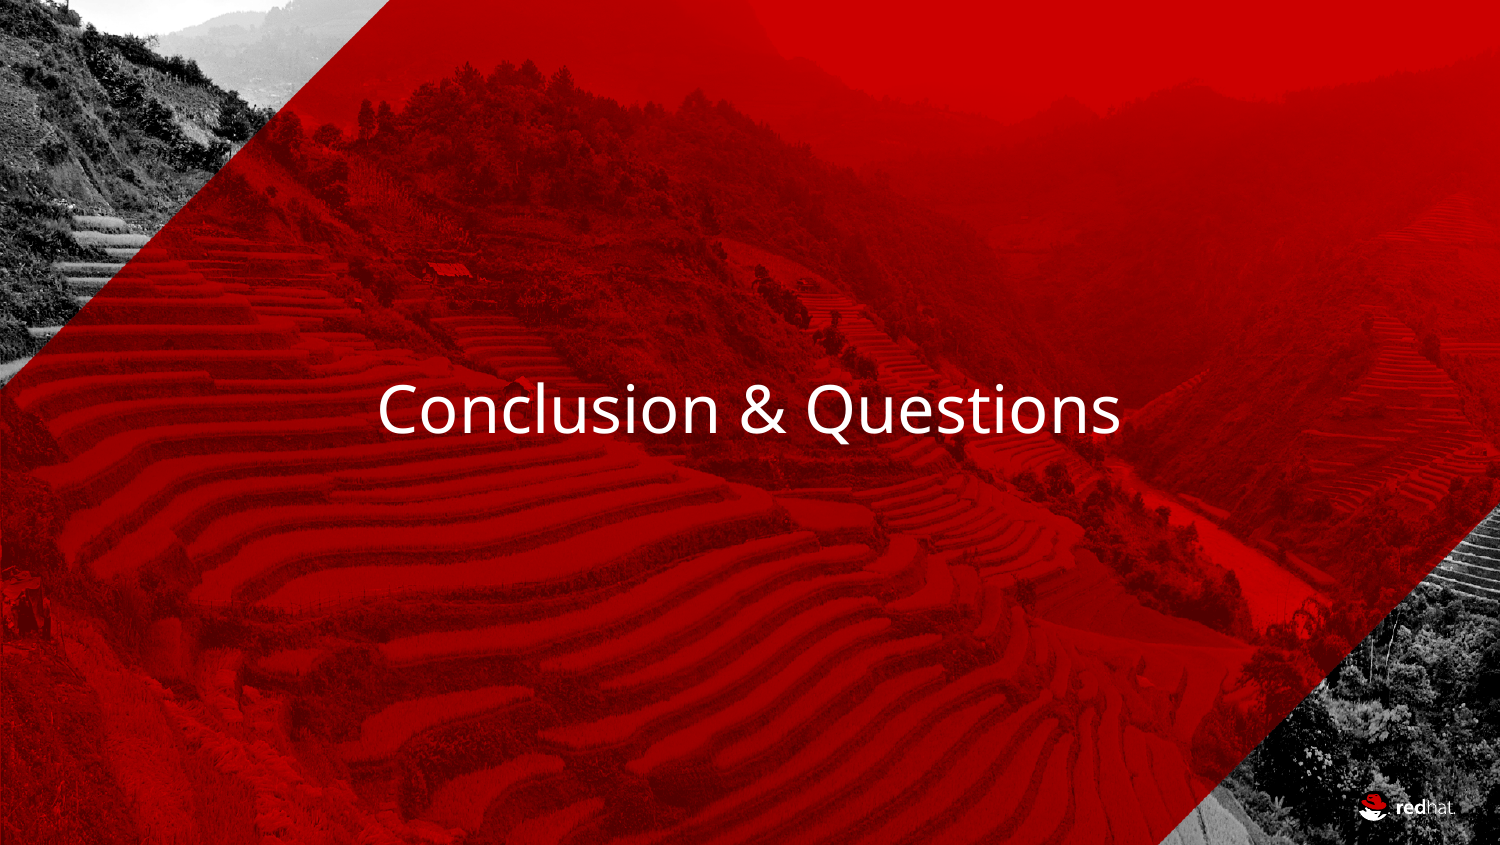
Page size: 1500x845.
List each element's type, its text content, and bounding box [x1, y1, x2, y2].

title Conclusion & Questions [112, 330, 1388, 486]
picture [0, 0, 1500, 845]
